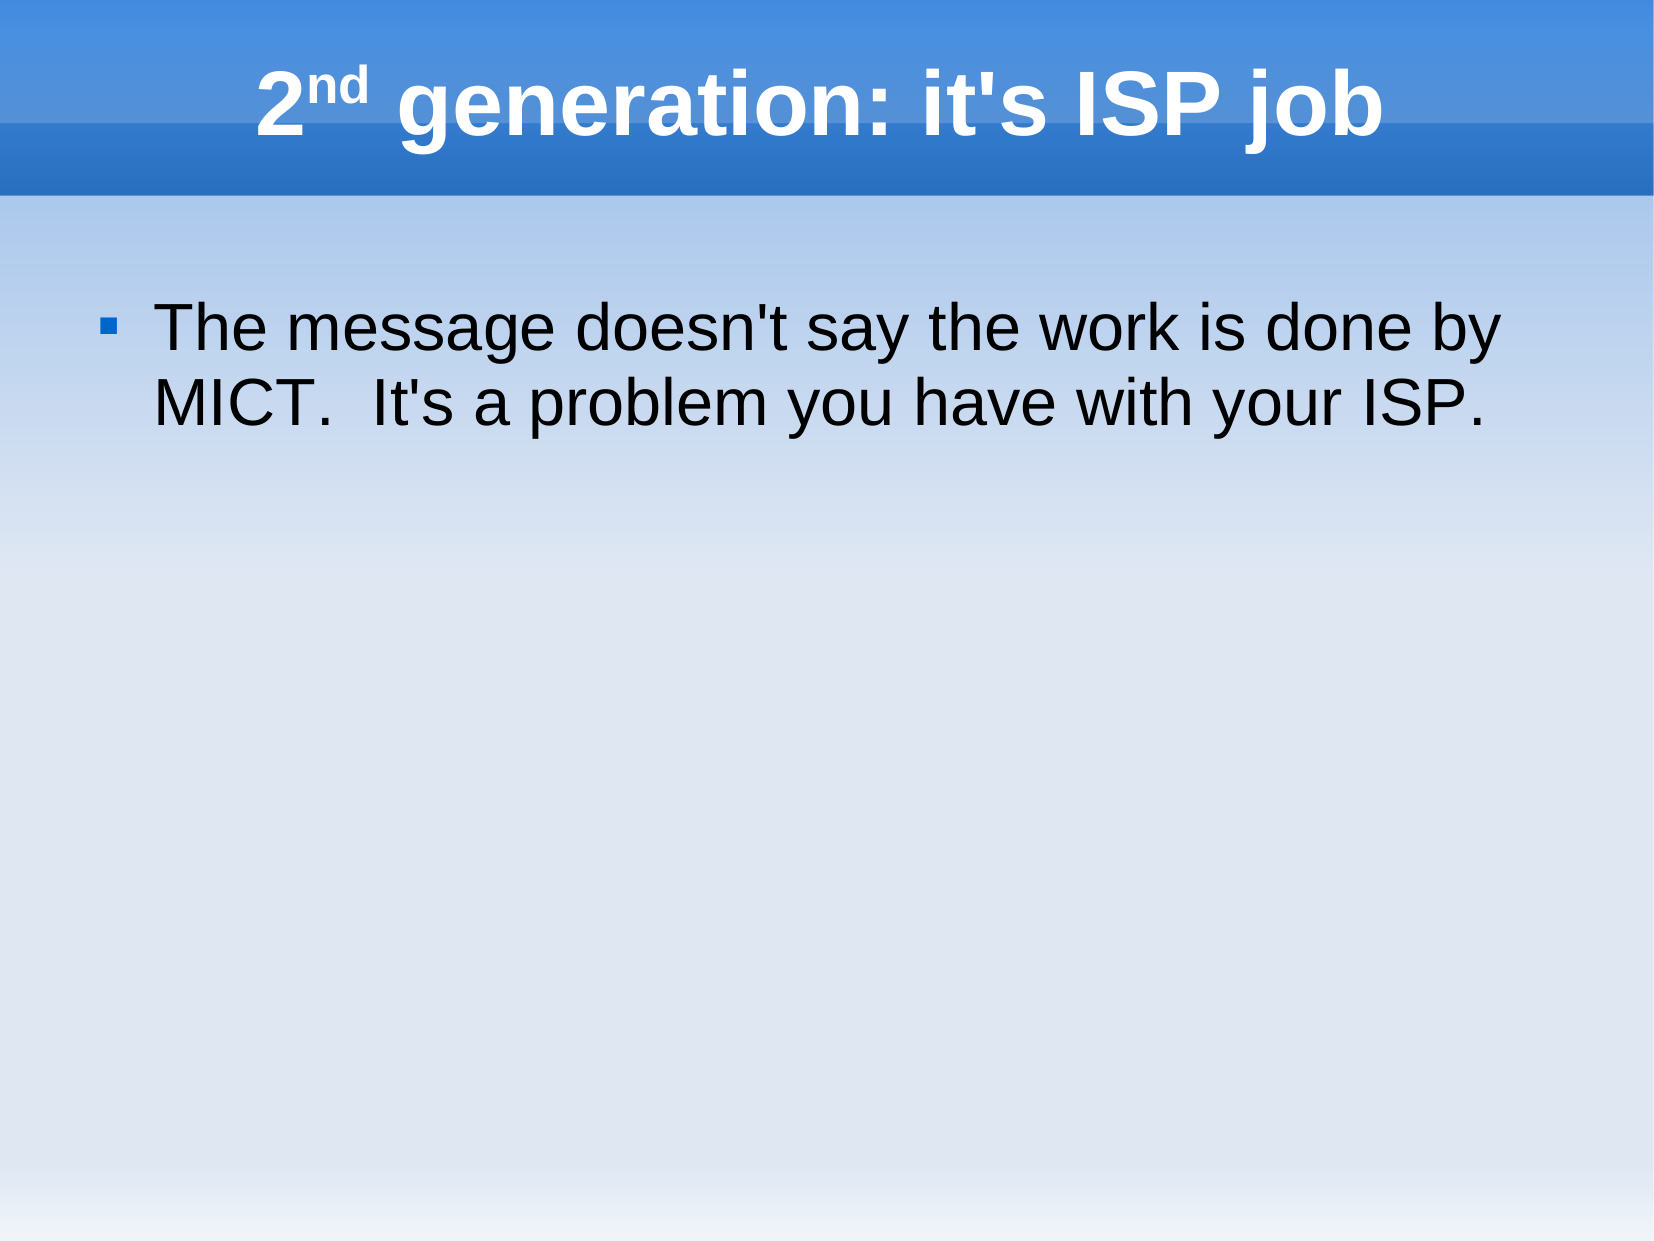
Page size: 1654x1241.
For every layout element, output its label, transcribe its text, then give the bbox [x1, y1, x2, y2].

list The message doesn't say the work is done by MICT. It's a problem you have with your ISP. [82, 290, 1571, 1109]
title 2nd generation: it's ISP job [76, 0, 1565, 208]
picture [0, 0, 1654, 1241]
